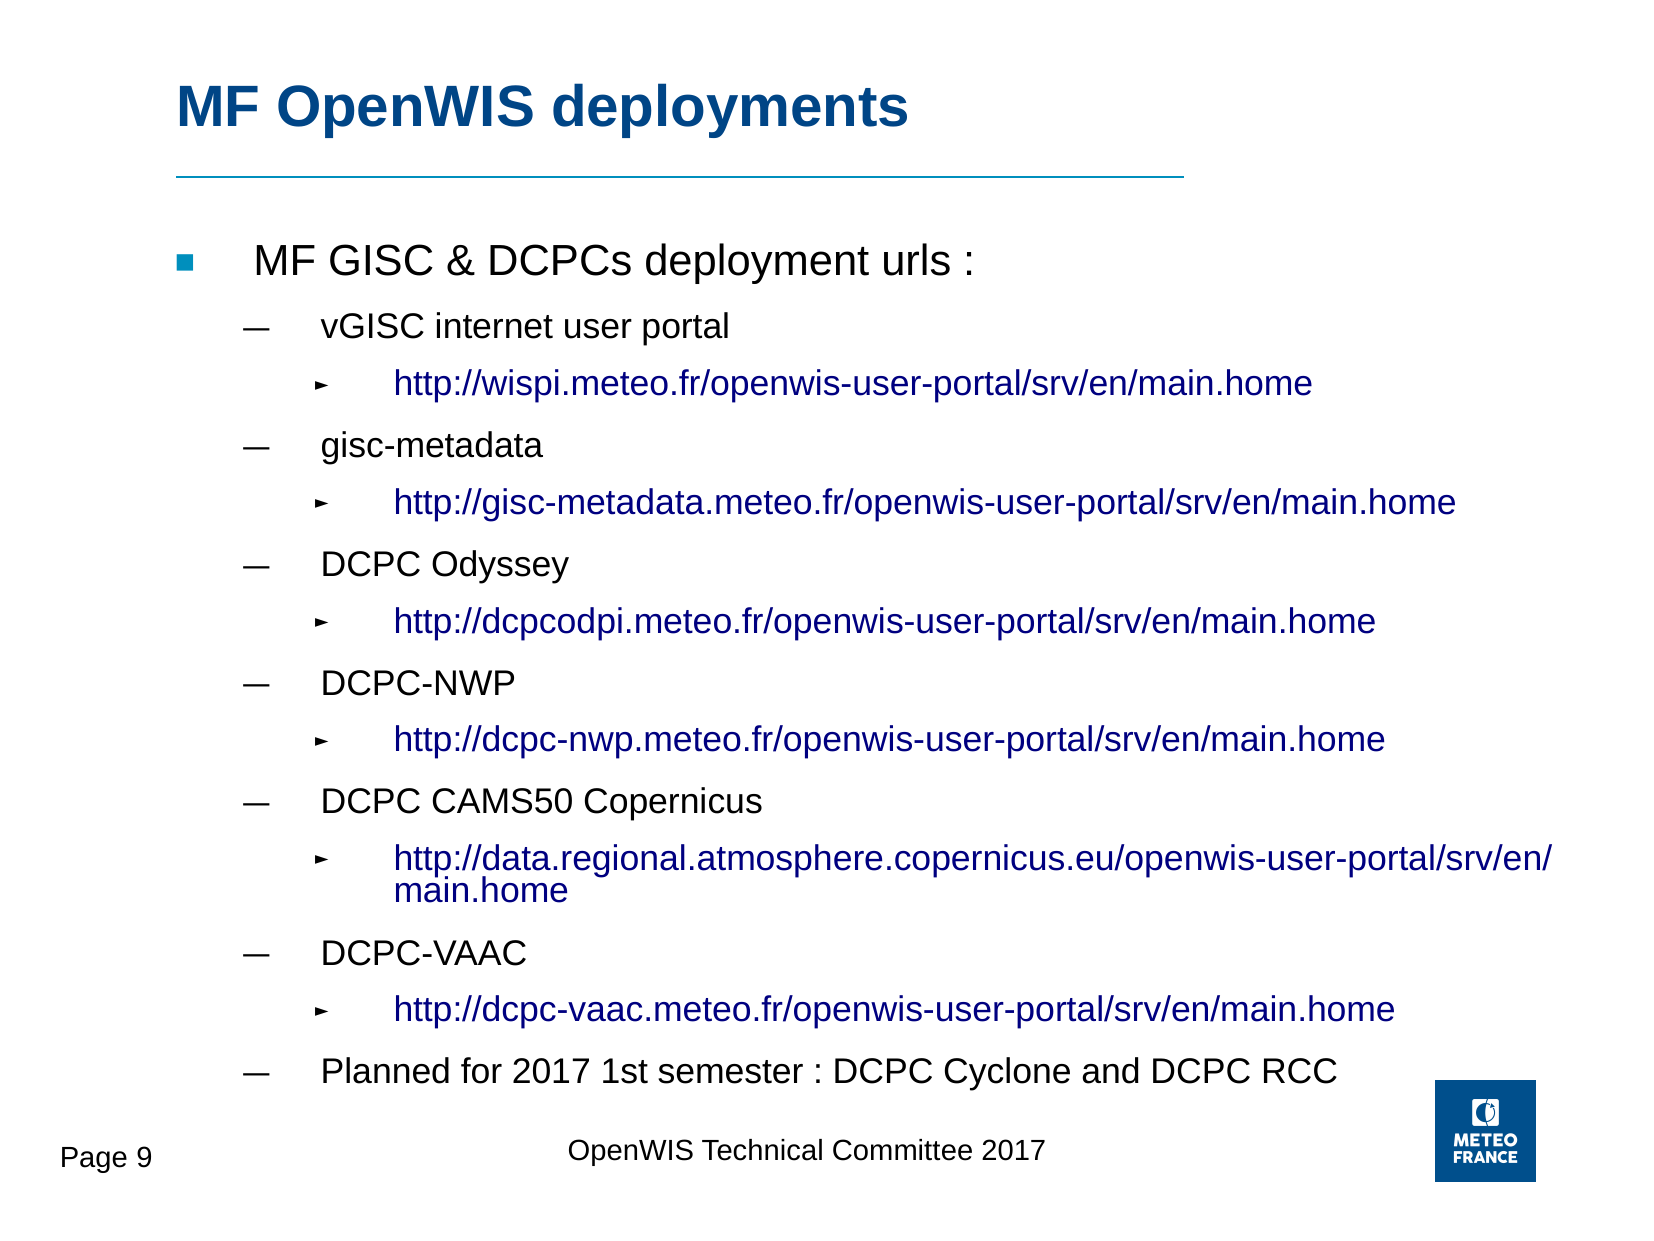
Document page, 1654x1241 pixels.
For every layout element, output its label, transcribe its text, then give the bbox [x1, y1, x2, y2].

picture [1435, 1080, 1536, 1182]
list MF GISC & DCPCs deployment urls : vGISC internet user portal http://wispi.meteo.fr/openwis-user-portal/srv/en/main.home gisc-metadata http://gisc-metadata.meteo.fr/openwis-user-portal/srv/en/main.home DCPC Odyssey http://dcpcodpi.meteo.fr/openwis-user-portal/srv/en/main.home DCPC-NWP http://dcpc-nwp.meteo.fr/openwis-user-portal/srv/en/main.home DCPC CAMS50 Copernicus http://data.regional.atmosphere.copernicus.eu/openwis-user-portal/srv/en/main.home DCPC-VAAC http://dcpc-vaac.meteo.fr/openwis-user-portal/srv/en/main.home Planned for 2017 1st semester : DCPC Cyclone and DCPC RCC [157, 235, 1571, 1069]
title MF OpenWIS deployments [176, 8, 1609, 139]
